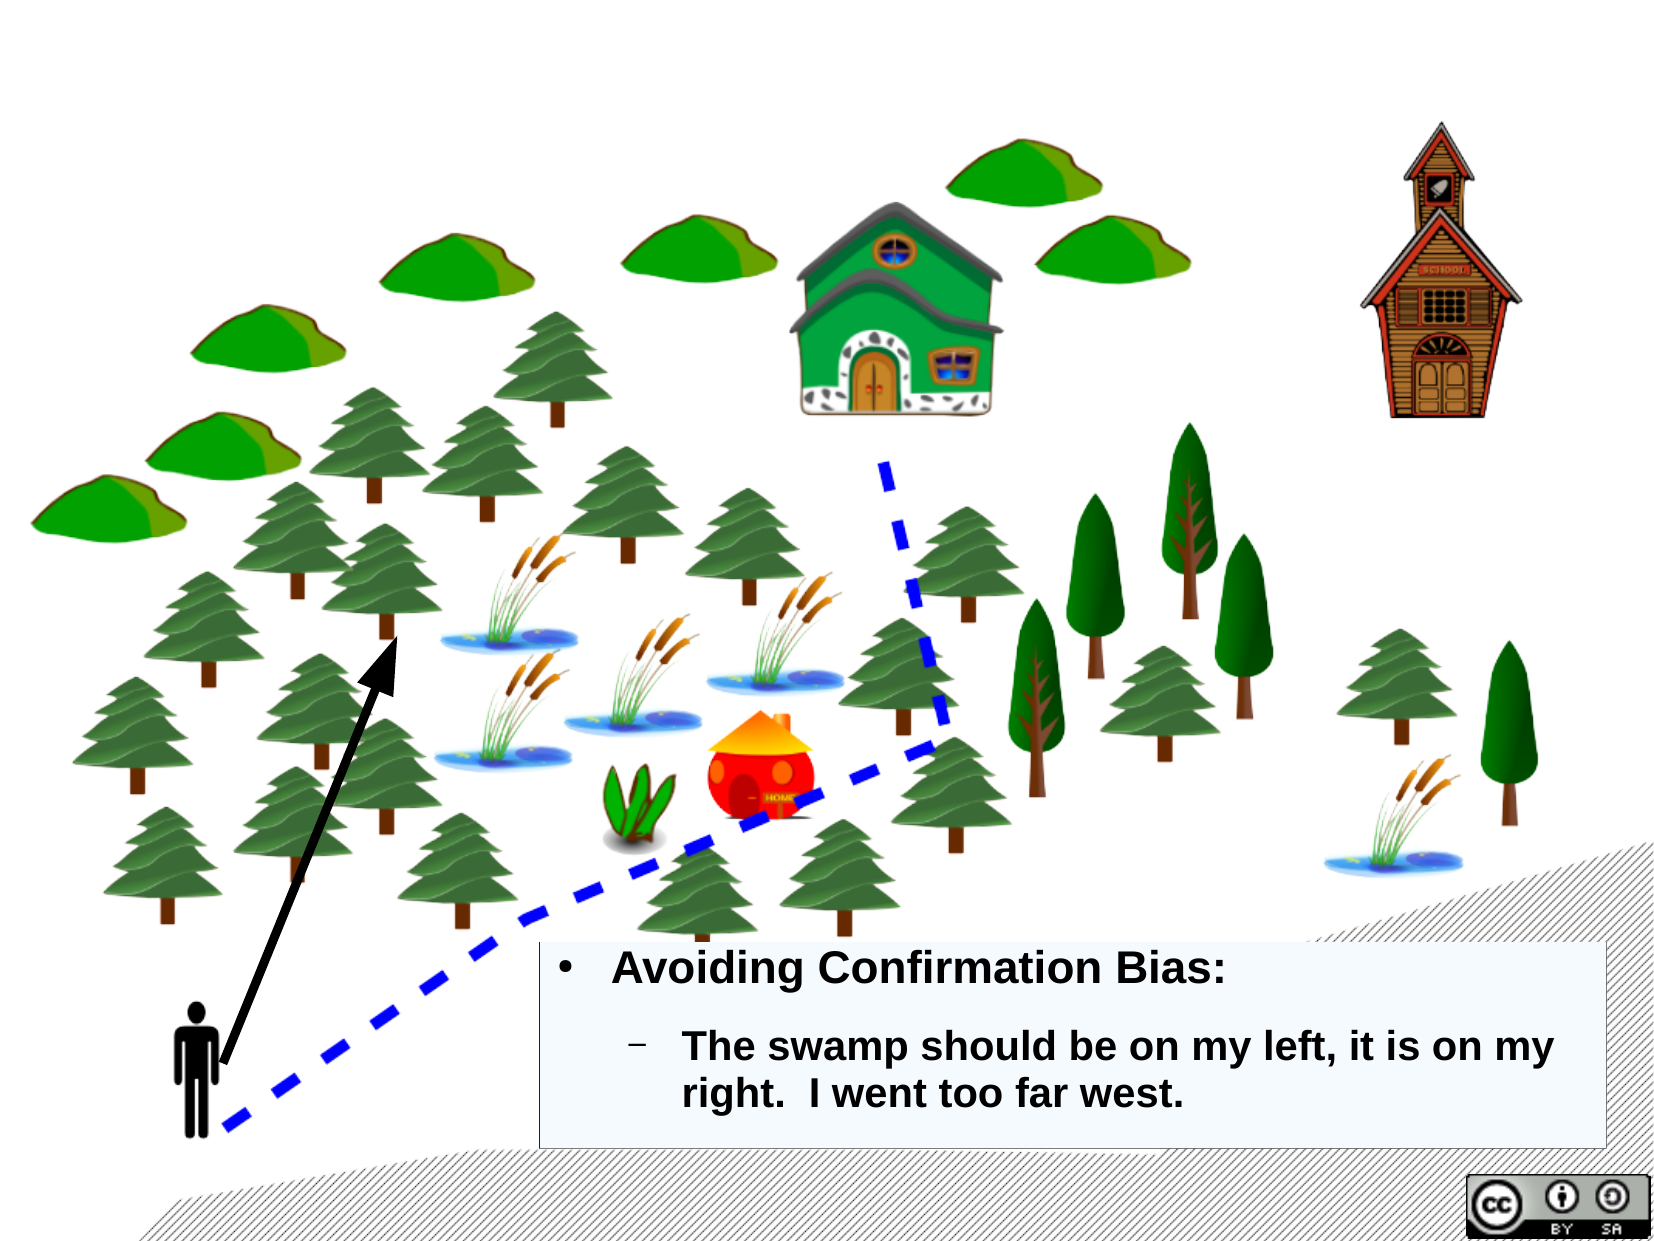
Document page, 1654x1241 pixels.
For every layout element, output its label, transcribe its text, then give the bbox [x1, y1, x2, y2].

list Avoiding Confirmation Bias: The swamp should be on my left, it is on my right. I went too far west. [539, 942, 1607, 1149]
picture [5, 7, 1654, 1241]
